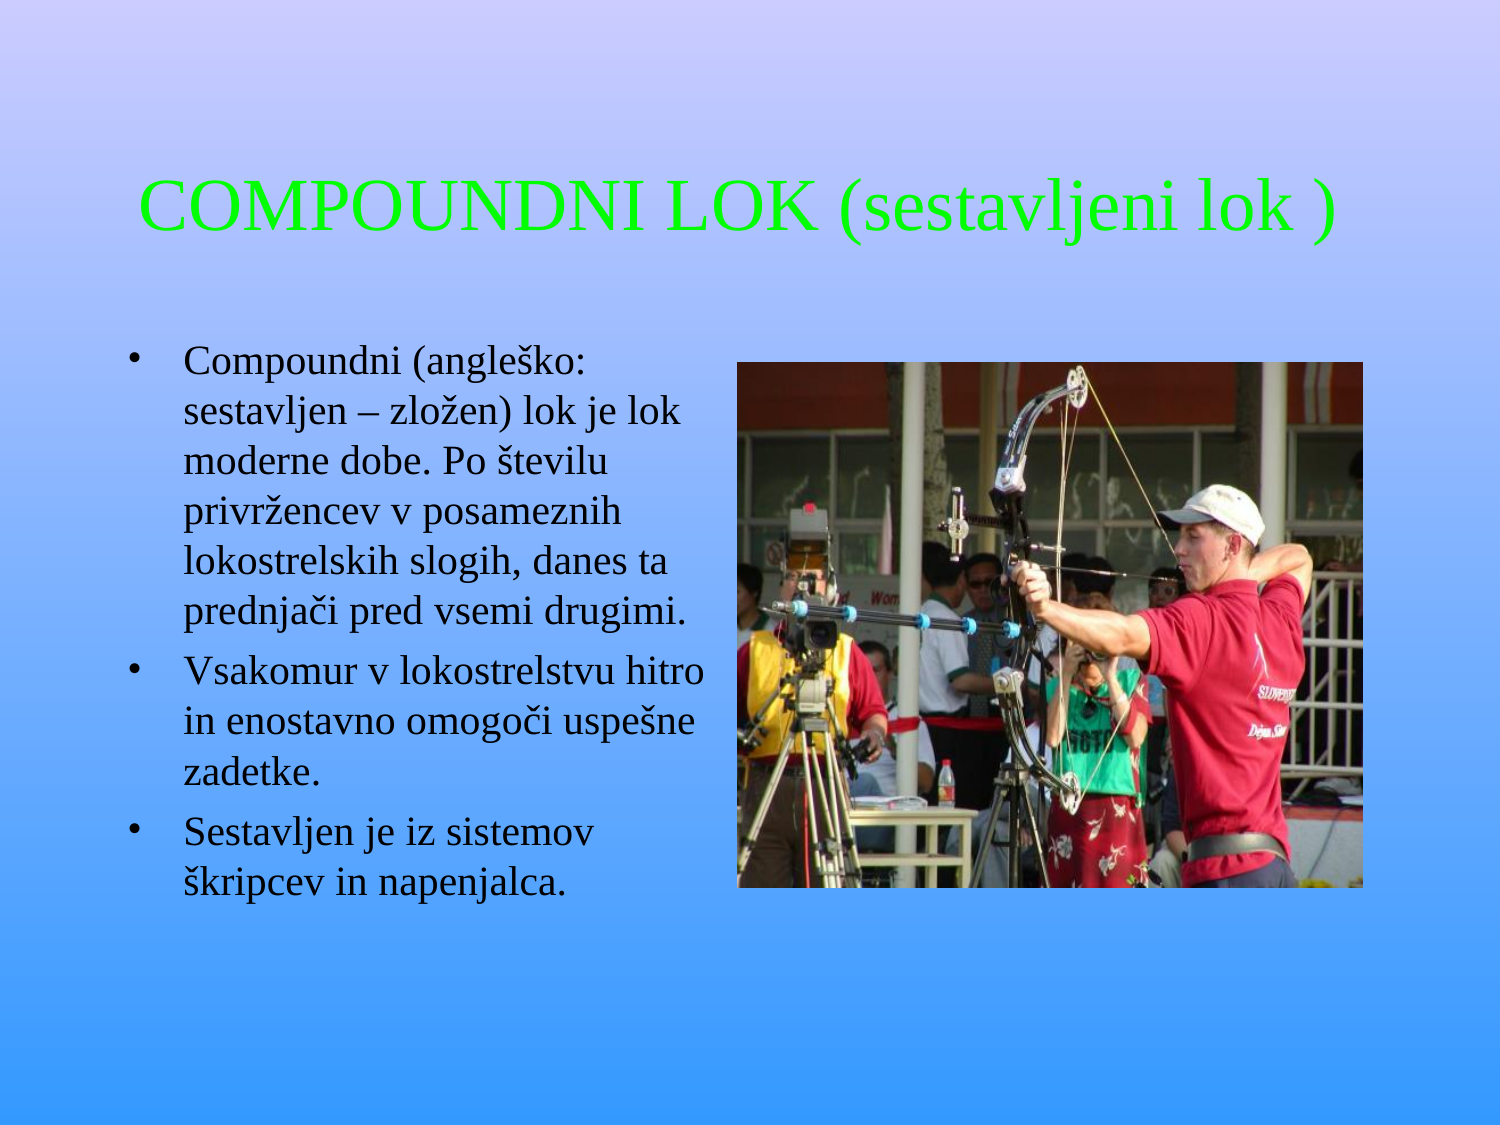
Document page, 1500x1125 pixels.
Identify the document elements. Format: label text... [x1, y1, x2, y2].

title COMPOUNDNI LOK (sestavljeni lok ) [112, 99, 1388, 288]
picture [737, 362, 1363, 888]
list Compoundni (angleško: sestavljen – zložen) lok je lok moderne dobe. Po številu privržencev v posameznih lokostrelskih slogih, danes ta prednjači pred vsemi drugimi. Vsakomur v lokostrelstvu hitro in enostavno omogoči uspešne zadetke. Sestavljen je iz sistemov škripcev in napenjalca. [112, 324, 738, 1000]
